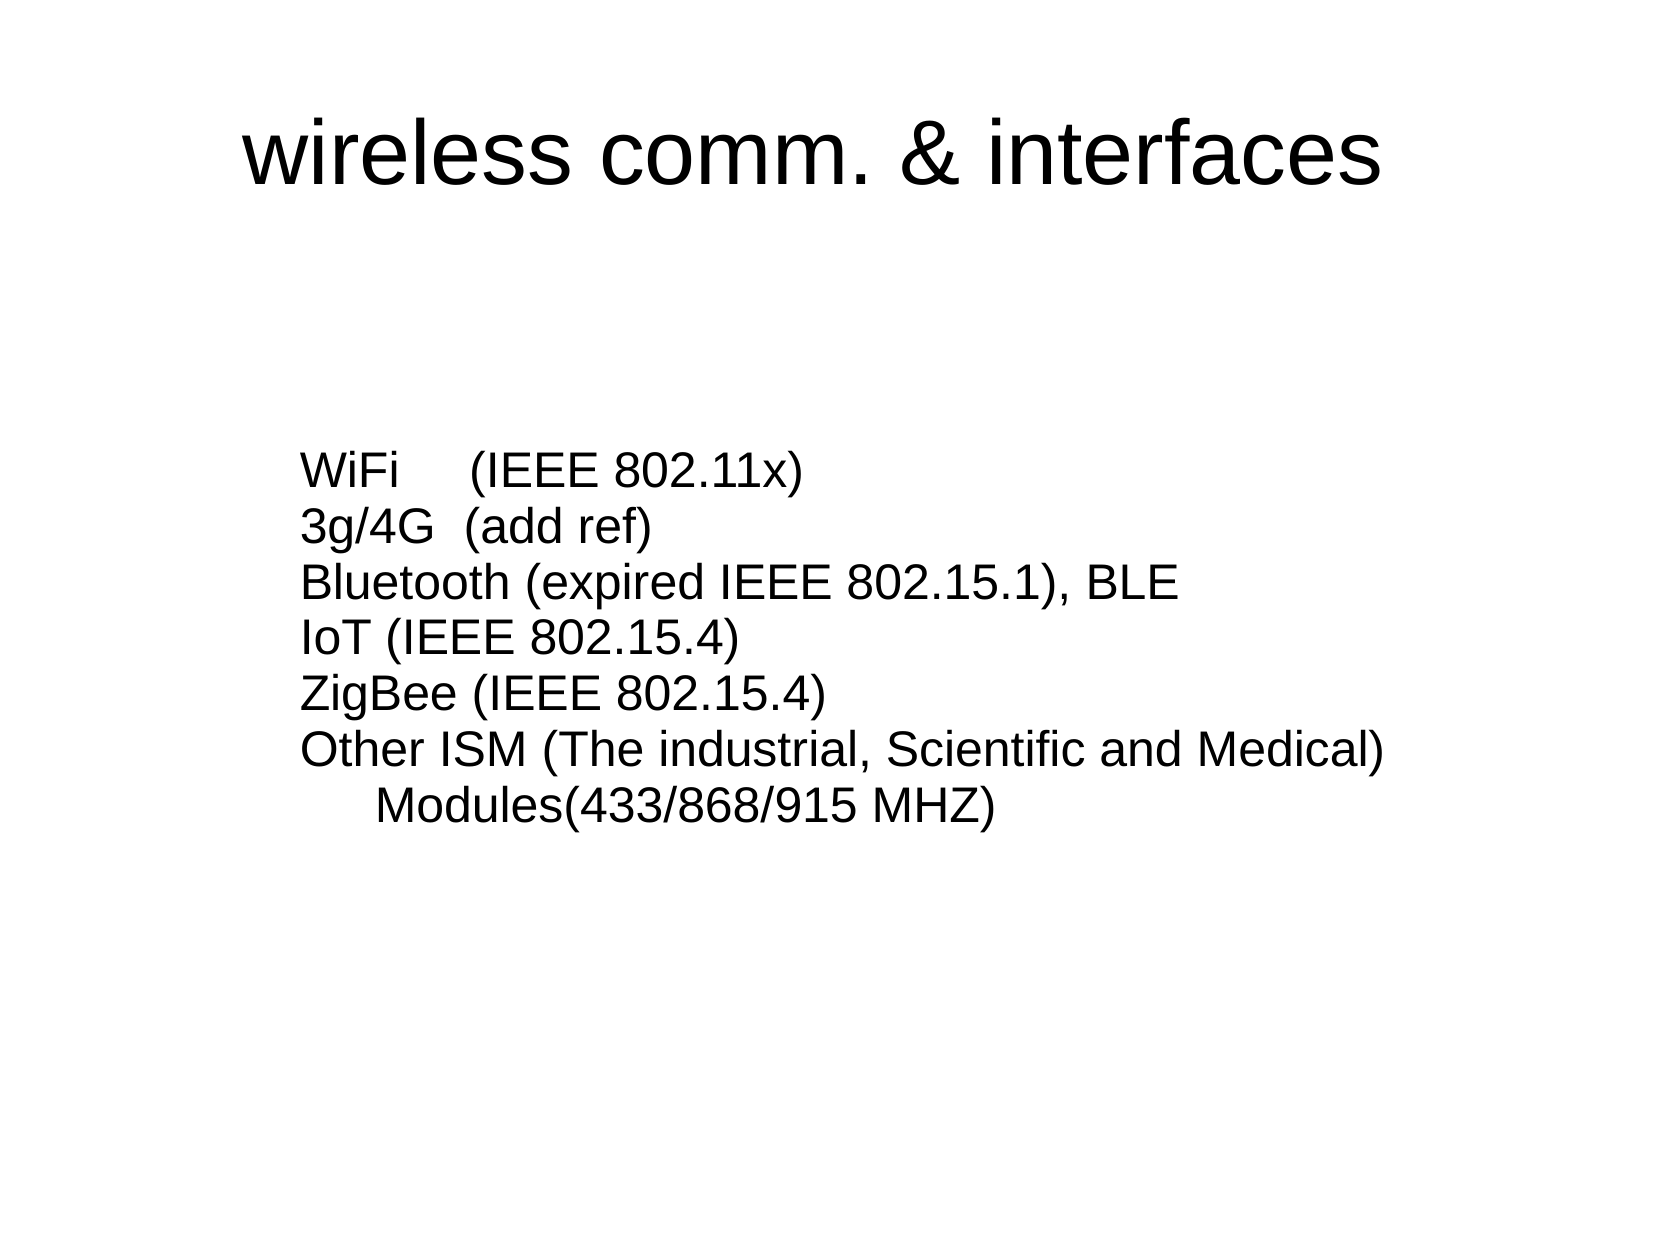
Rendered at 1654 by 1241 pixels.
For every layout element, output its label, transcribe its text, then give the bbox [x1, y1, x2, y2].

title wireless comm. & interfaces [82, 49, 1571, 257]
text_box WiFi (IEEE 802.11x) 3g/4G (add ref) Bluetooth (expired IEEE 802.15.1), BLE IoT (IEEE 802.15.4) ZigBee (IEEE 802.15.4) Other ISM (The industrial, Scientific and Medical) Modules(433/868/915 MHZ) [285, 435, 1441, 946]
